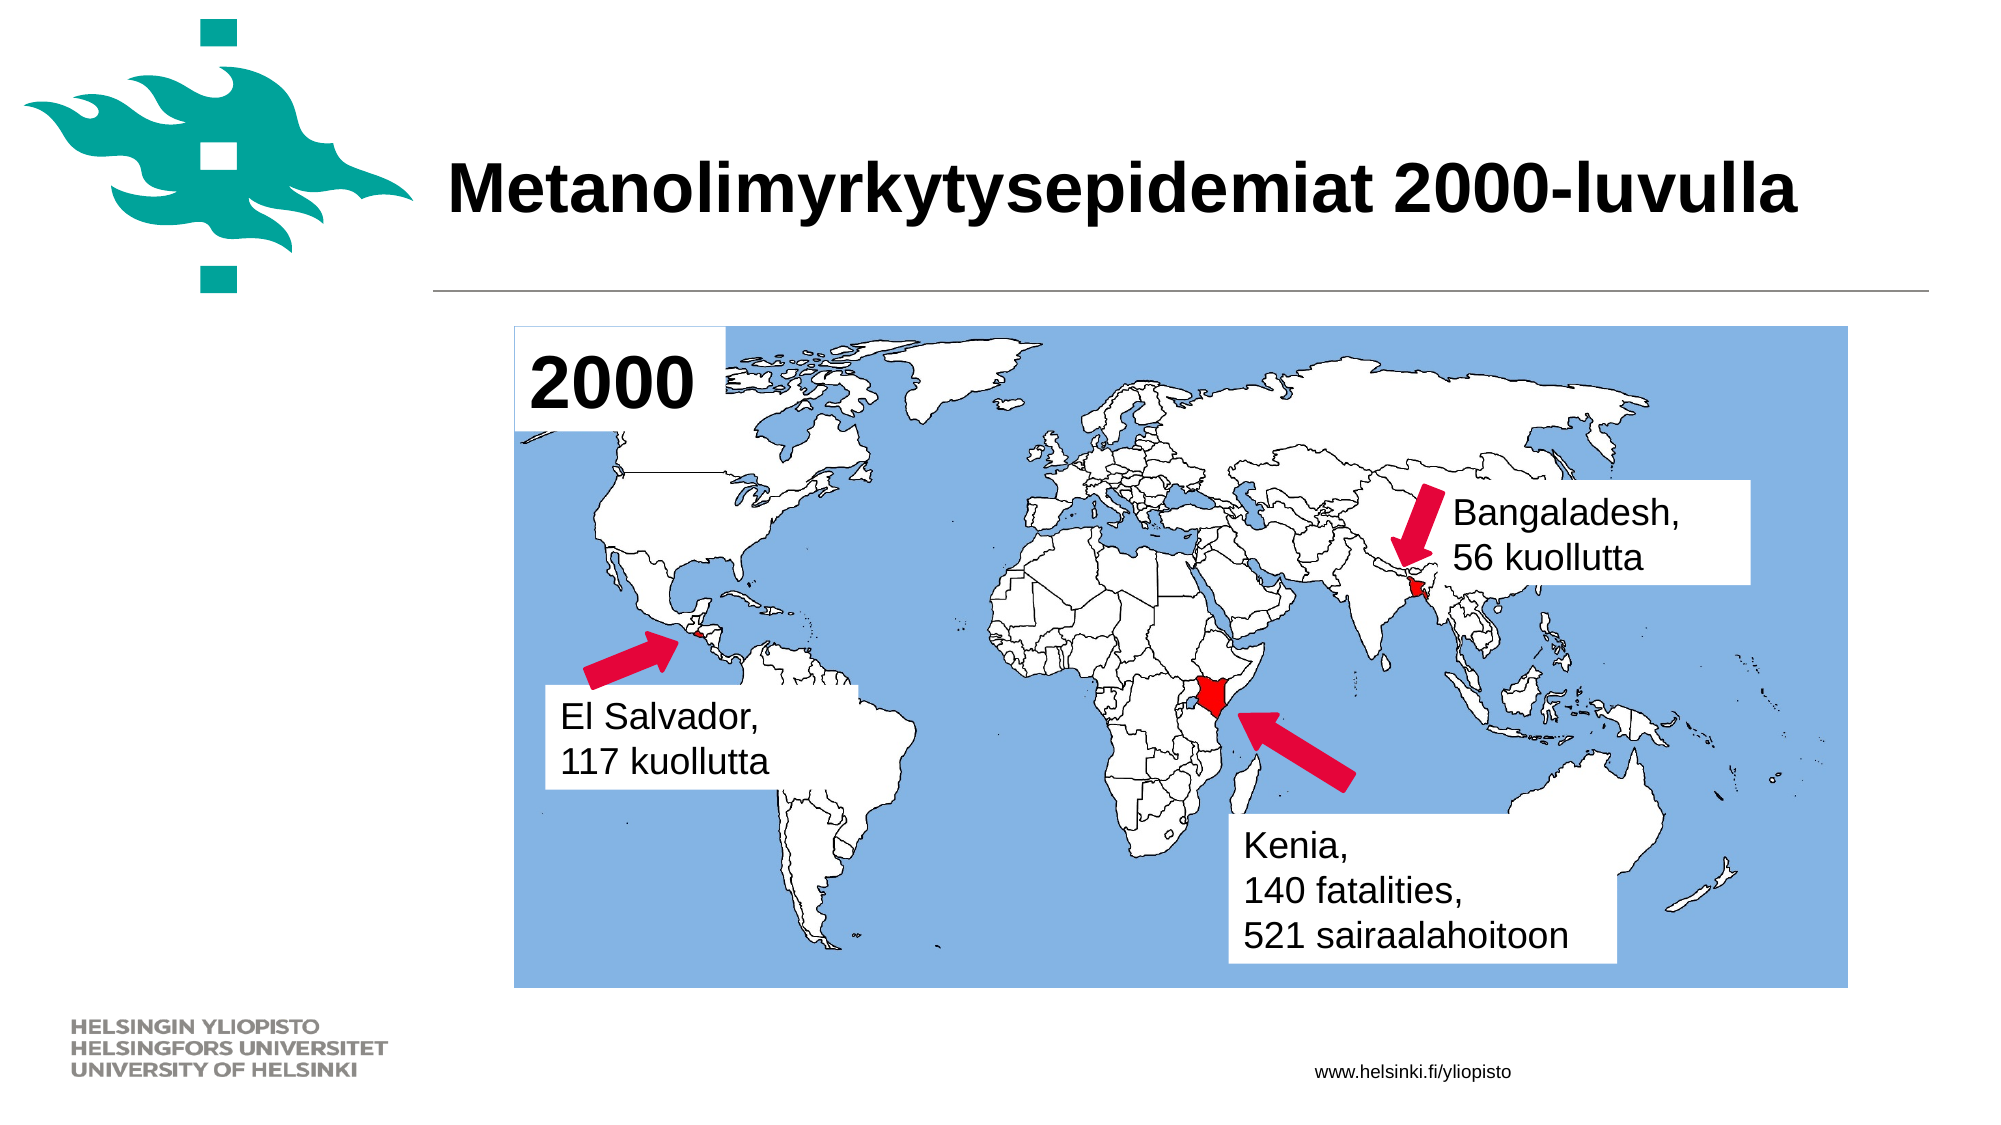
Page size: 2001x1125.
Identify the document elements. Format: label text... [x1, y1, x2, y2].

text_box [585, 633, 677, 688]
text_box 2000 [514, 326, 726, 432]
text_box Bangaladesh, 56 kuollutta [1437, 480, 1751, 586]
text_box [1392, 485, 1444, 565]
text_box Kenia, 140 fatalities, 521 sairaalahoitoon [1228, 813, 1618, 964]
text_box El Salvador, 117 kuollutta [545, 684, 859, 790]
text_box [1239, 714, 1355, 791]
picture [70, 1017, 389, 1079]
picture [514, 326, 1848, 988]
title Metanolimyrkytysepidemiat 2000-luvulla [432, 90, 1930, 279]
